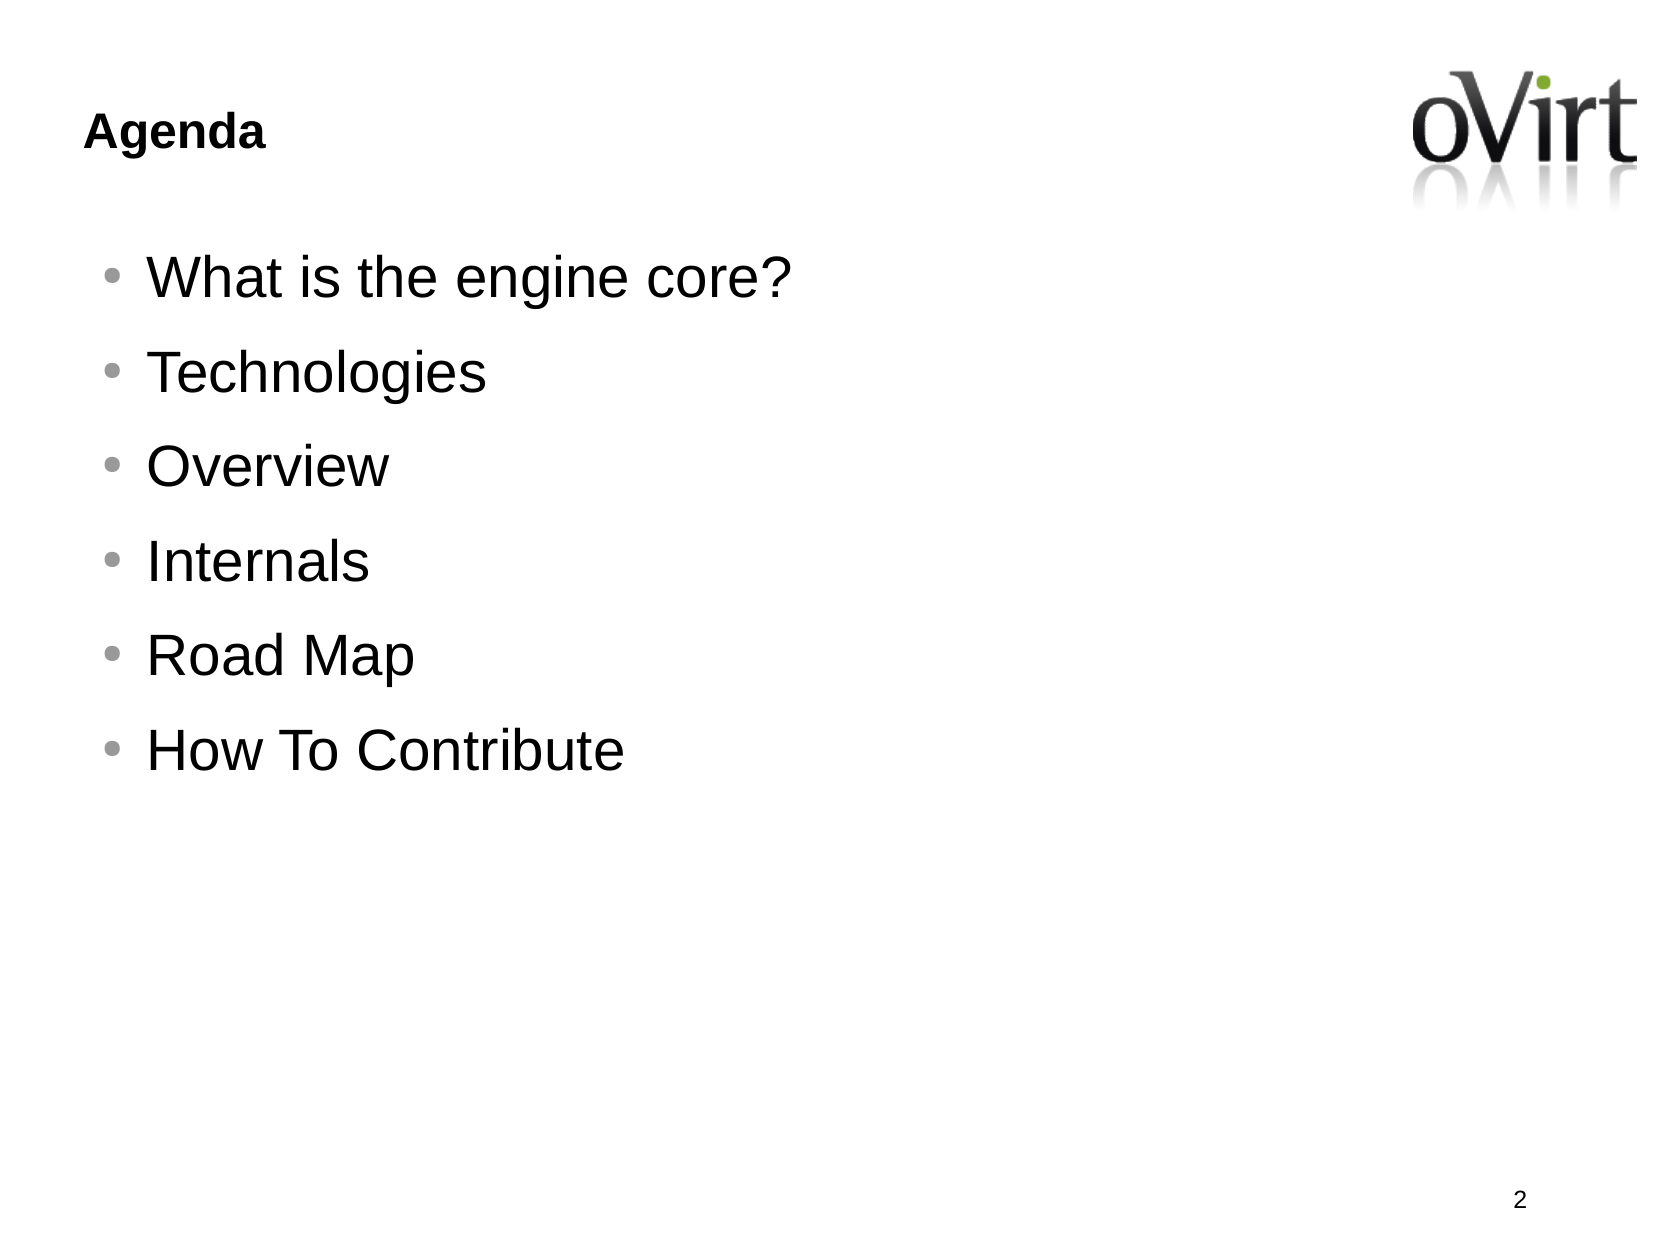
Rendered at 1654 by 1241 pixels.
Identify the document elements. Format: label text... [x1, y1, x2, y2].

list What is the engine core? Technologies Overview Internals Road Map How To Contribute [86, 244, 1576, 1039]
title Agenda [82, 27, 1303, 235]
picture [1413, 63, 1637, 212]
